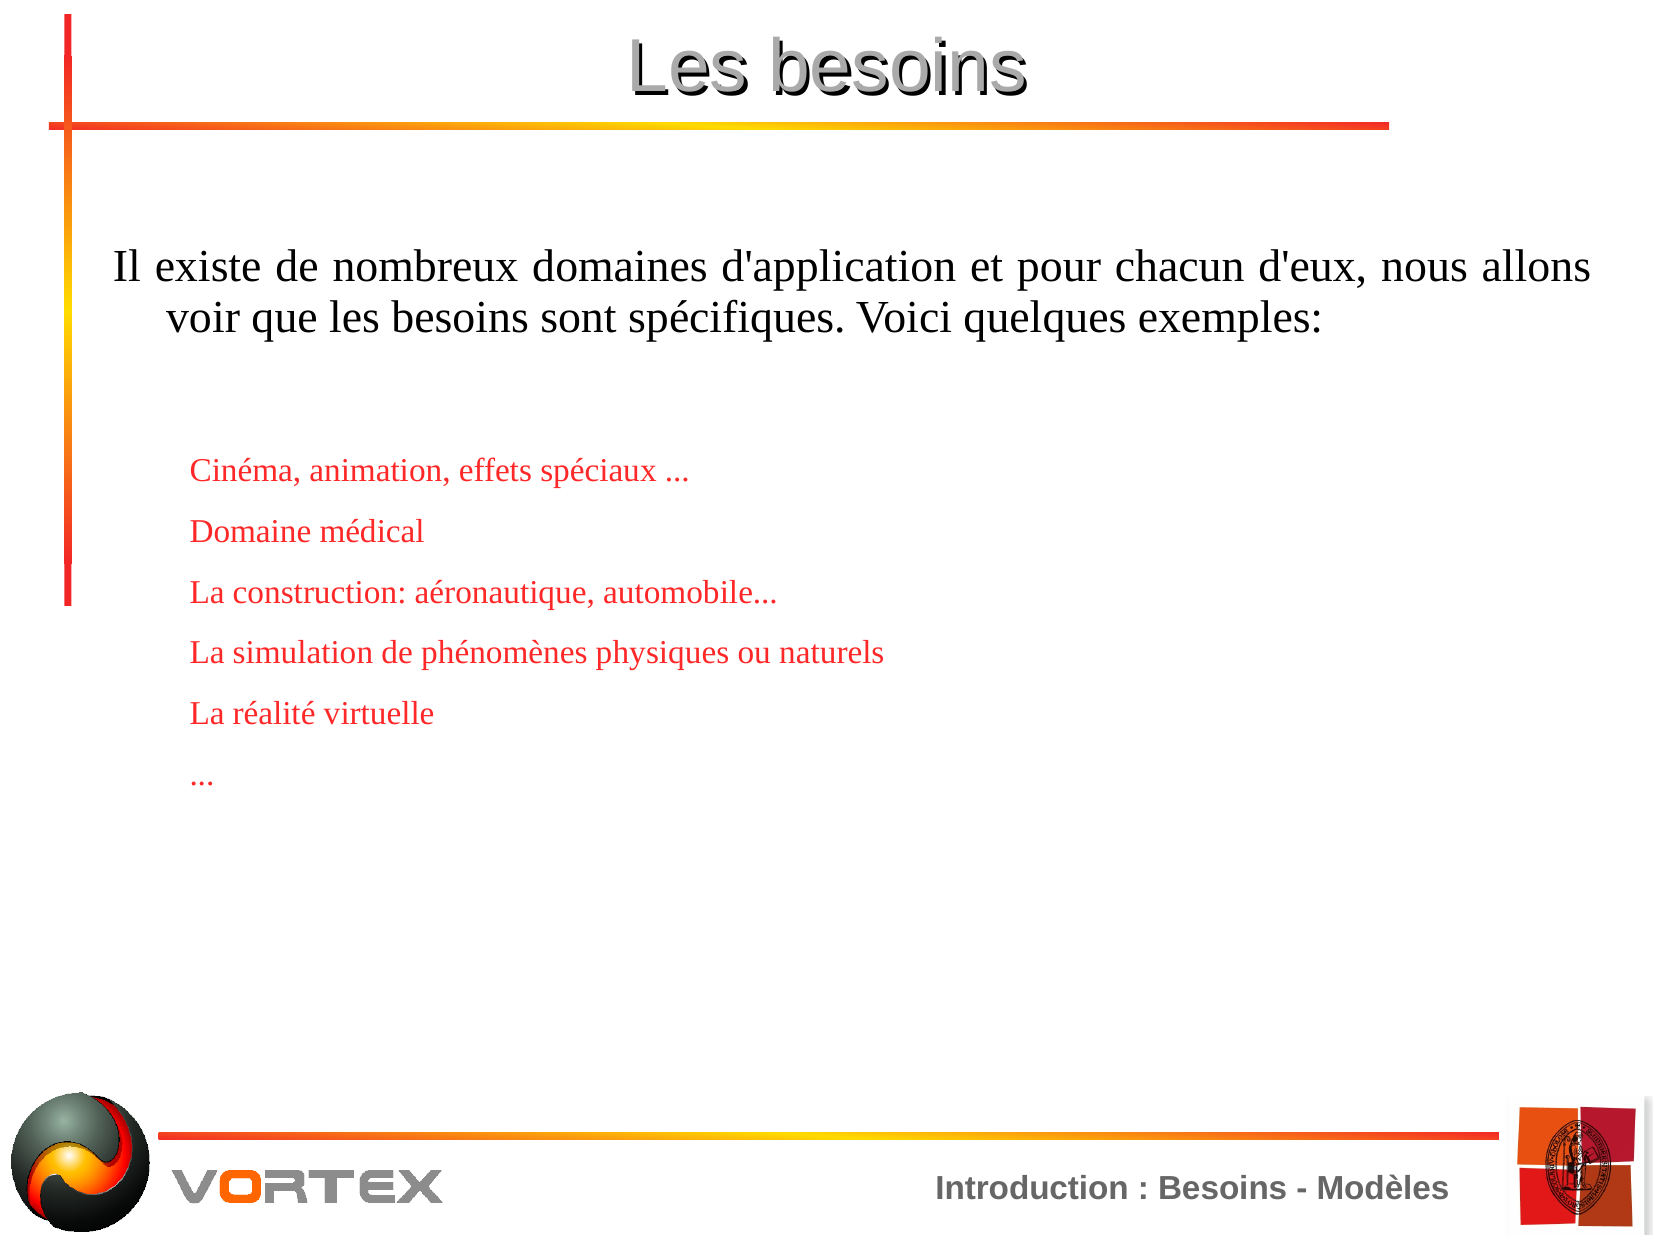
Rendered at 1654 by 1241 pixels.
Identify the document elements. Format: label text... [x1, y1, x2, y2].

list Il existe de nombreux domaines d'application et pour chacun d'eux, nous allons voir que les besoins sont spécifiques. Voici quelques exemples: Cinéma, animation, effets spéciaux ... Domaine médical La construction: aéronautique, automobile... La simulation de phénomènes physiques ou naturels La réalité virtuelle ... [95, 160, 1593, 1103]
picture [1505, 1096, 1653, 1235]
title Les besoins [0, 1, 1654, 130]
picture [11, 1092, 443, 1232]
